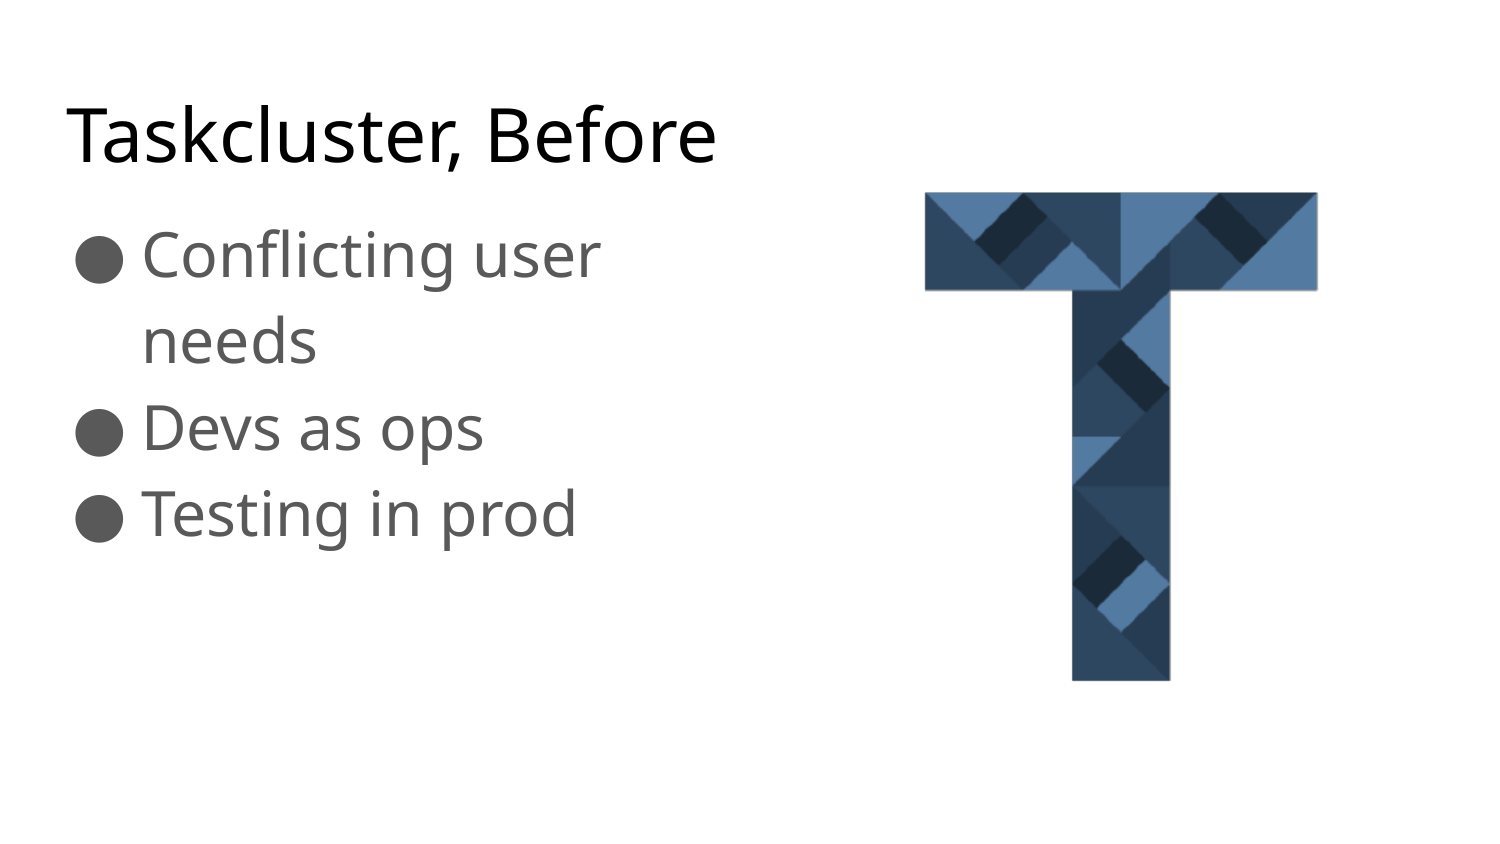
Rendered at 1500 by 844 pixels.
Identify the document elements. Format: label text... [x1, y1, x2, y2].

picture [808, 124, 1434, 750]
list Conflicting user needs Devs as ops Testing in prod [51, 189, 793, 750]
title Taskcluster, Before [51, 72, 1449, 167]
